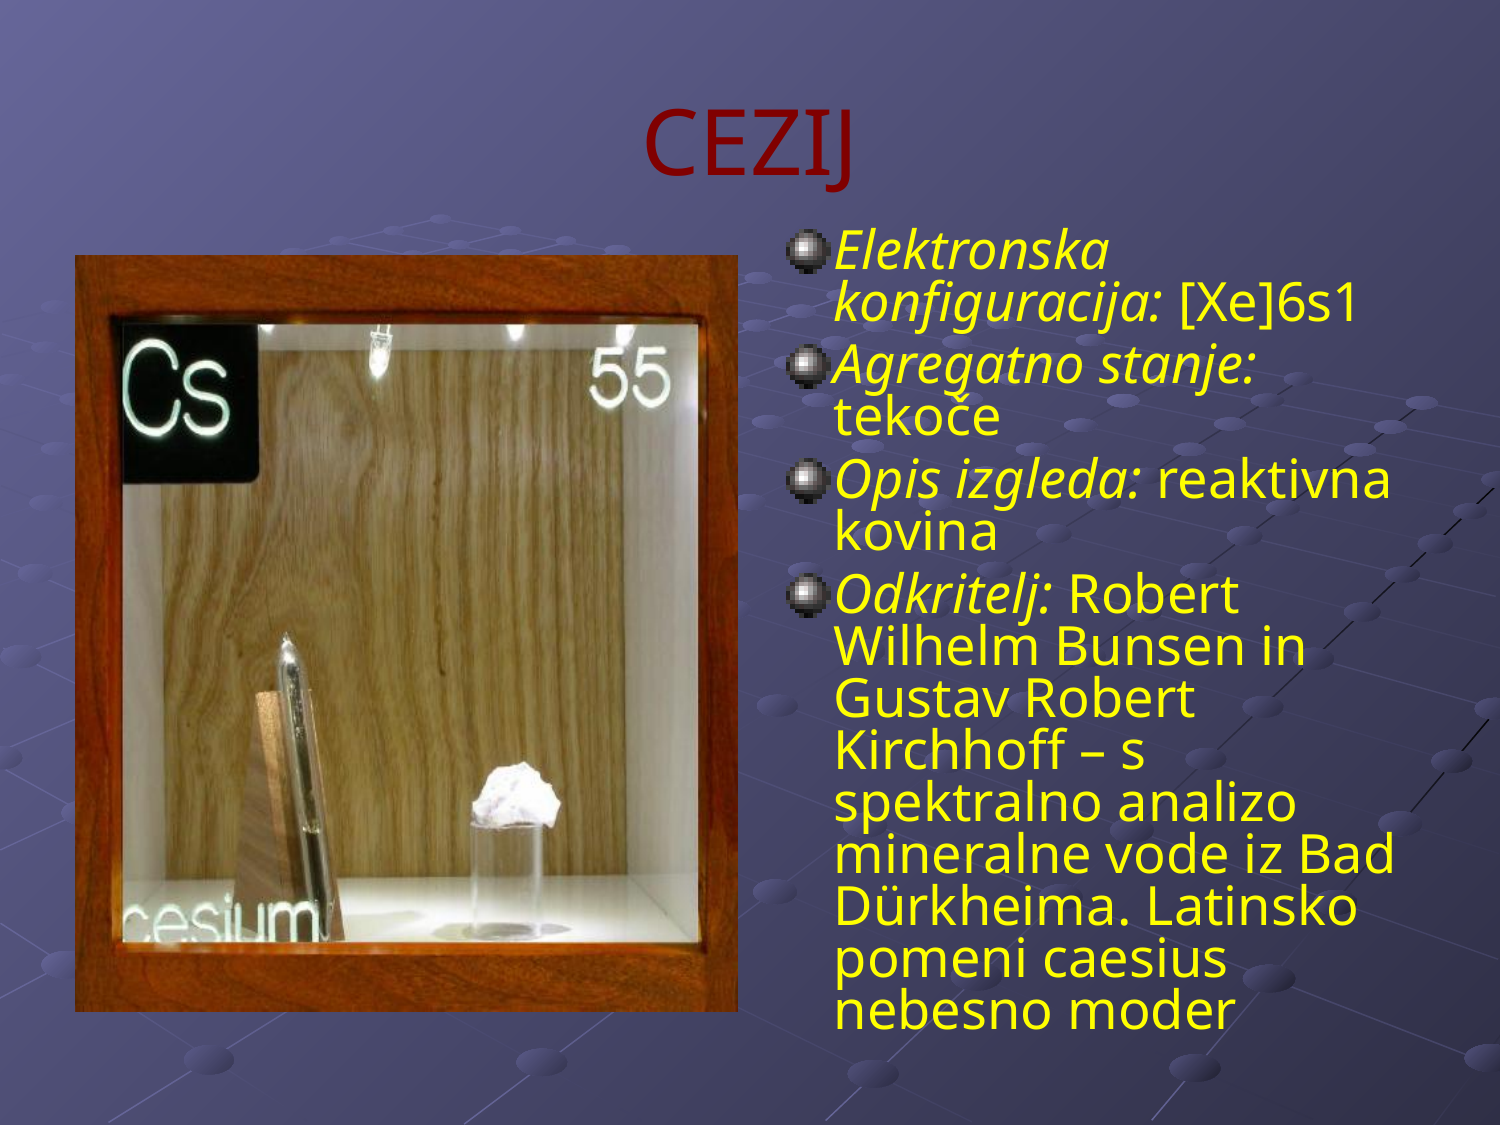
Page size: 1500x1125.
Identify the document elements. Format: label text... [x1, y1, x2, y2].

picture [75, 255, 738, 1012]
title CEZIJ [75, 45, 1425, 233]
list Elektronska konfiguracija: [Xe]6s1 Agregatno stanje: tekoče Opis izgleda: reaktivna kovina Odkritelj: Robert Wilhelm Bunsen in Gustav Robert Kirchhoff – s spektralno analizo mineralne vode iz Bad Dürkheima. Latinsko pomeni caesius nebesno moder [762, 220, 1425, 1071]
